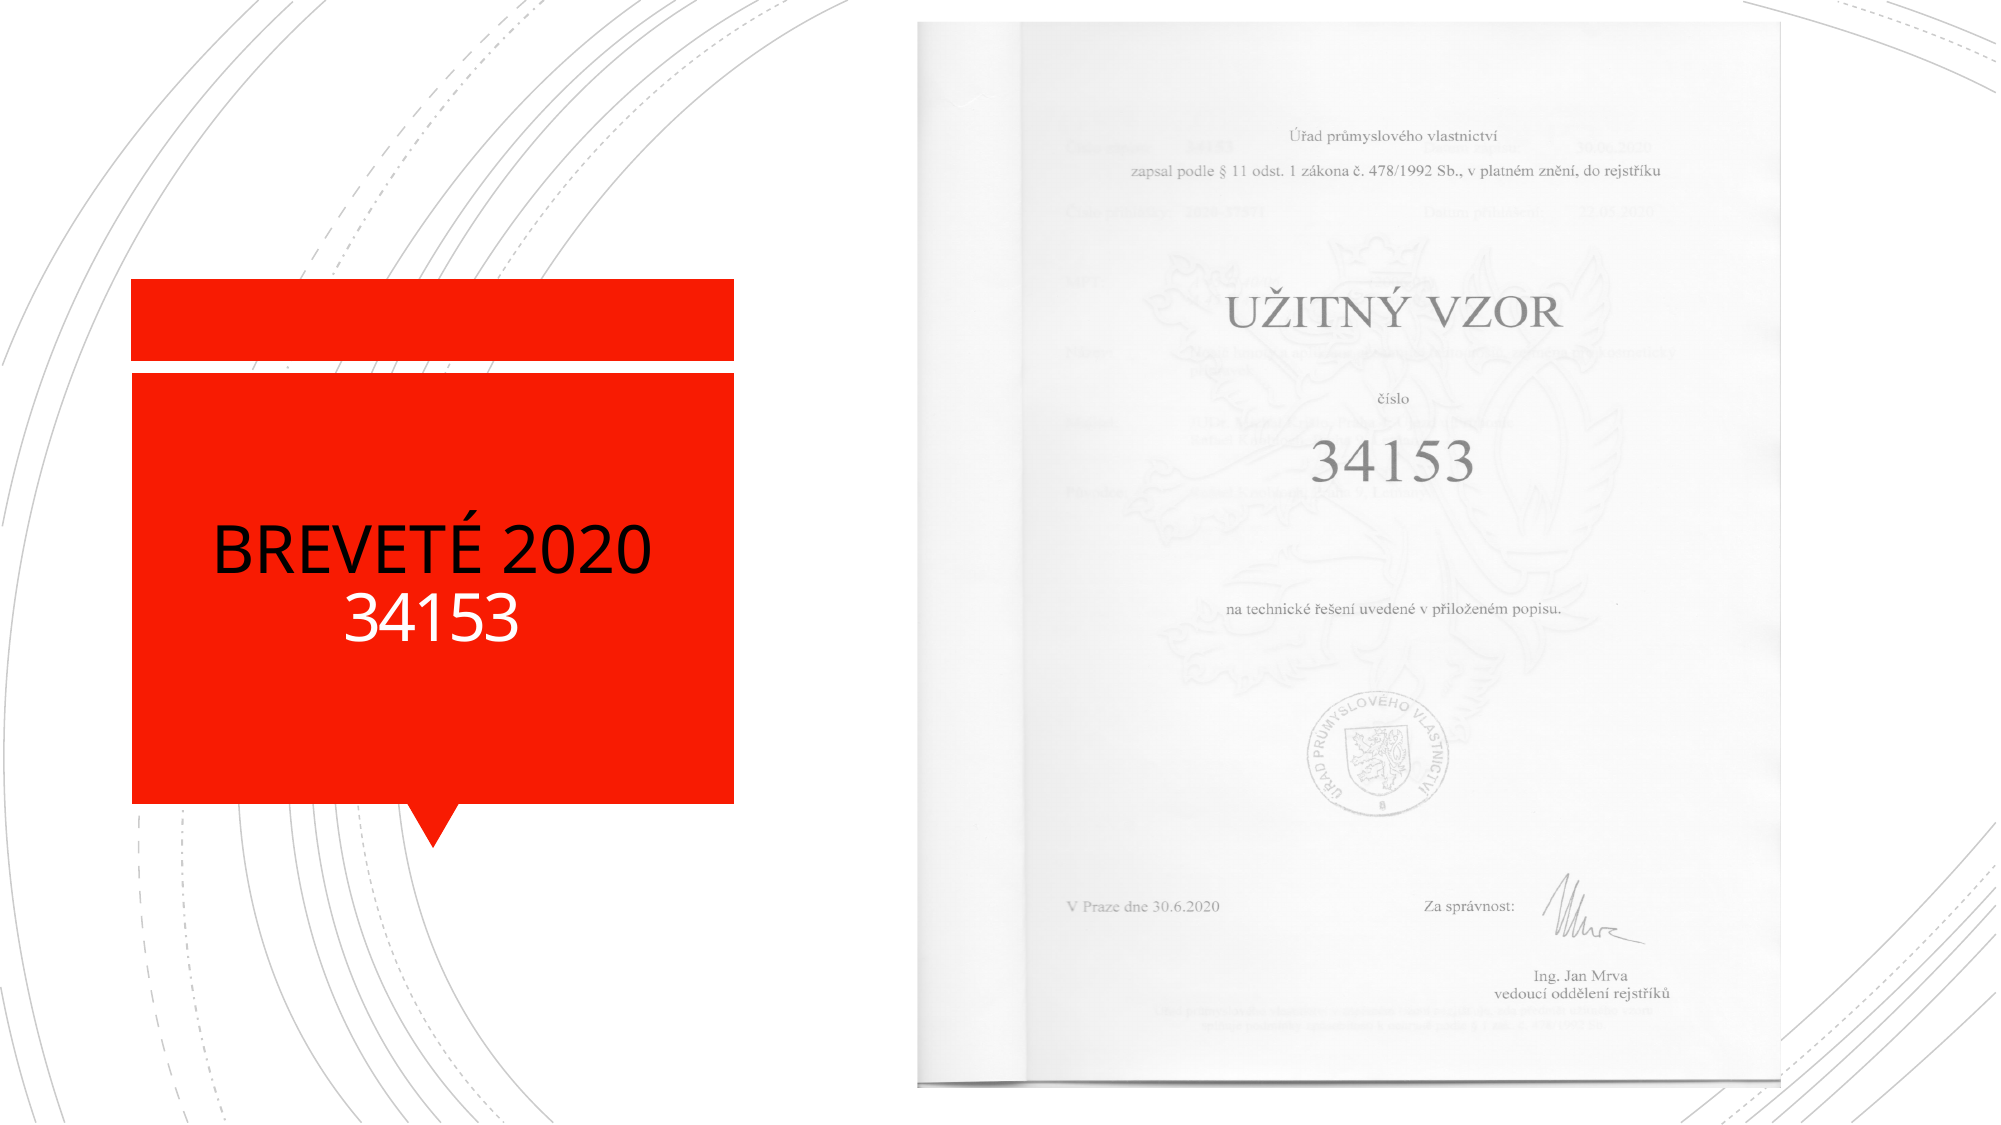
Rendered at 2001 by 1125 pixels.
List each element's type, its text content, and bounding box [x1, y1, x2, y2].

title BREVETÉ 2020 34153 [145, 385, 720, 789]
picture [917, 21, 1781, 1088]
